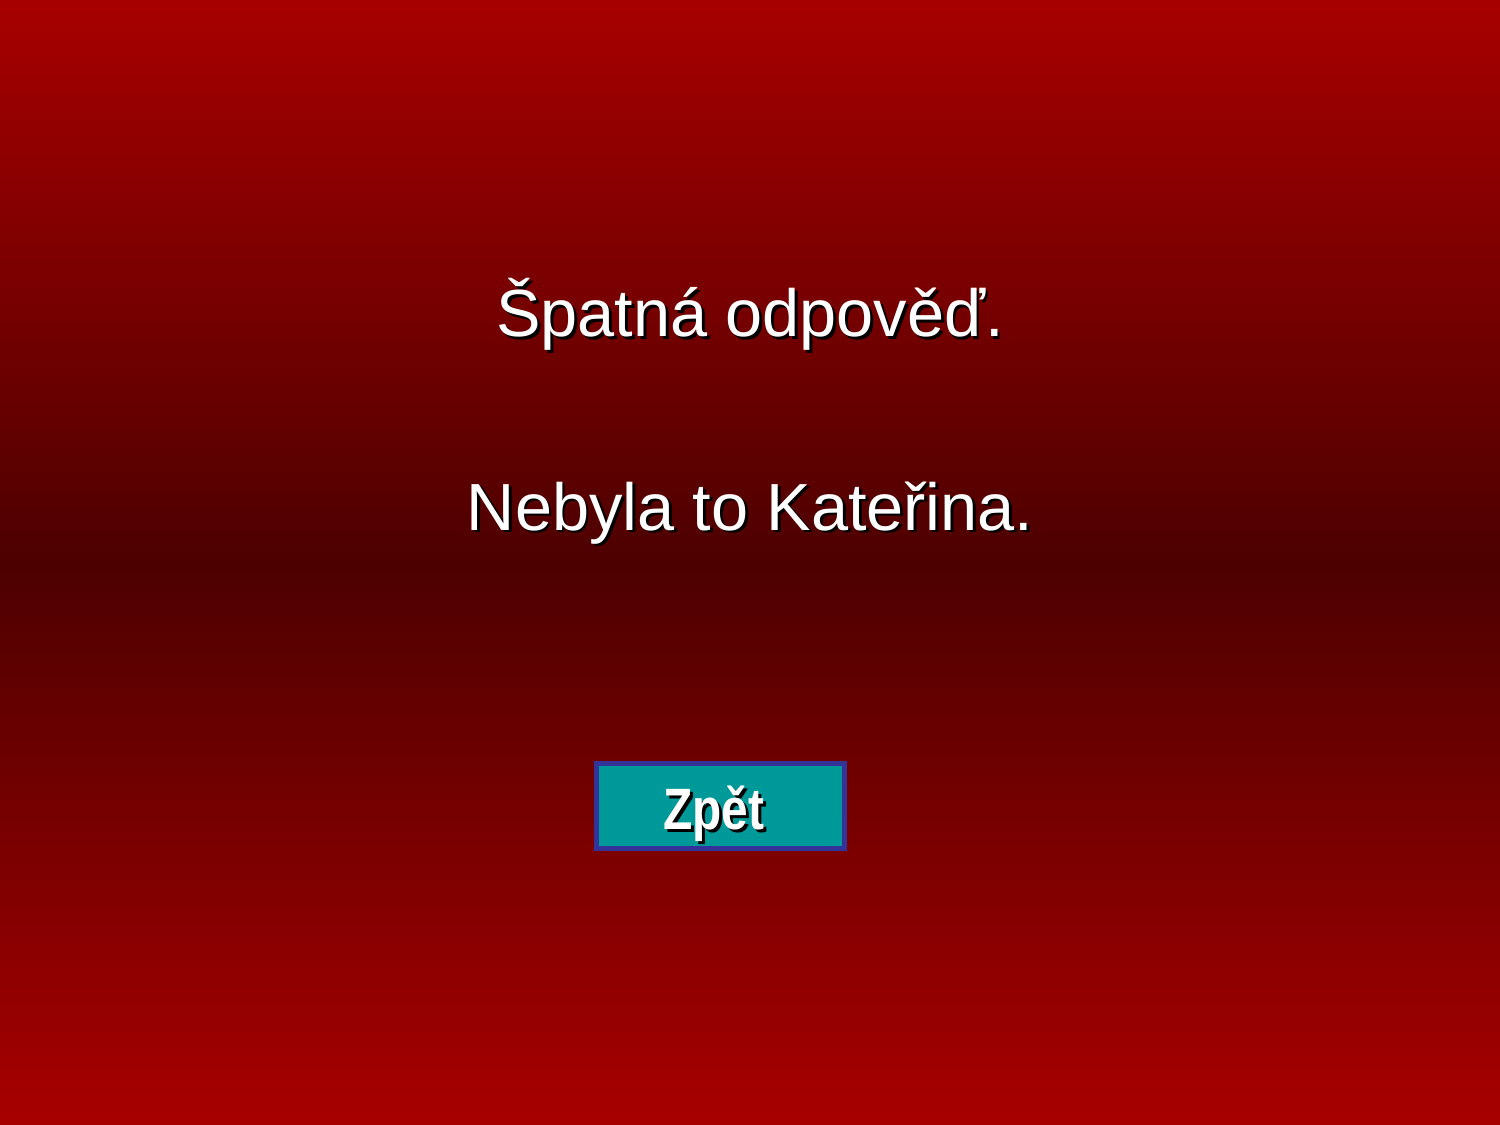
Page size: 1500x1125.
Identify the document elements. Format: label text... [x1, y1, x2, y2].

text_box Zpět [596, 763, 845, 849]
list Špatná odpověď. Nebyla to Kateřina. [75, 262, 1426, 1006]
